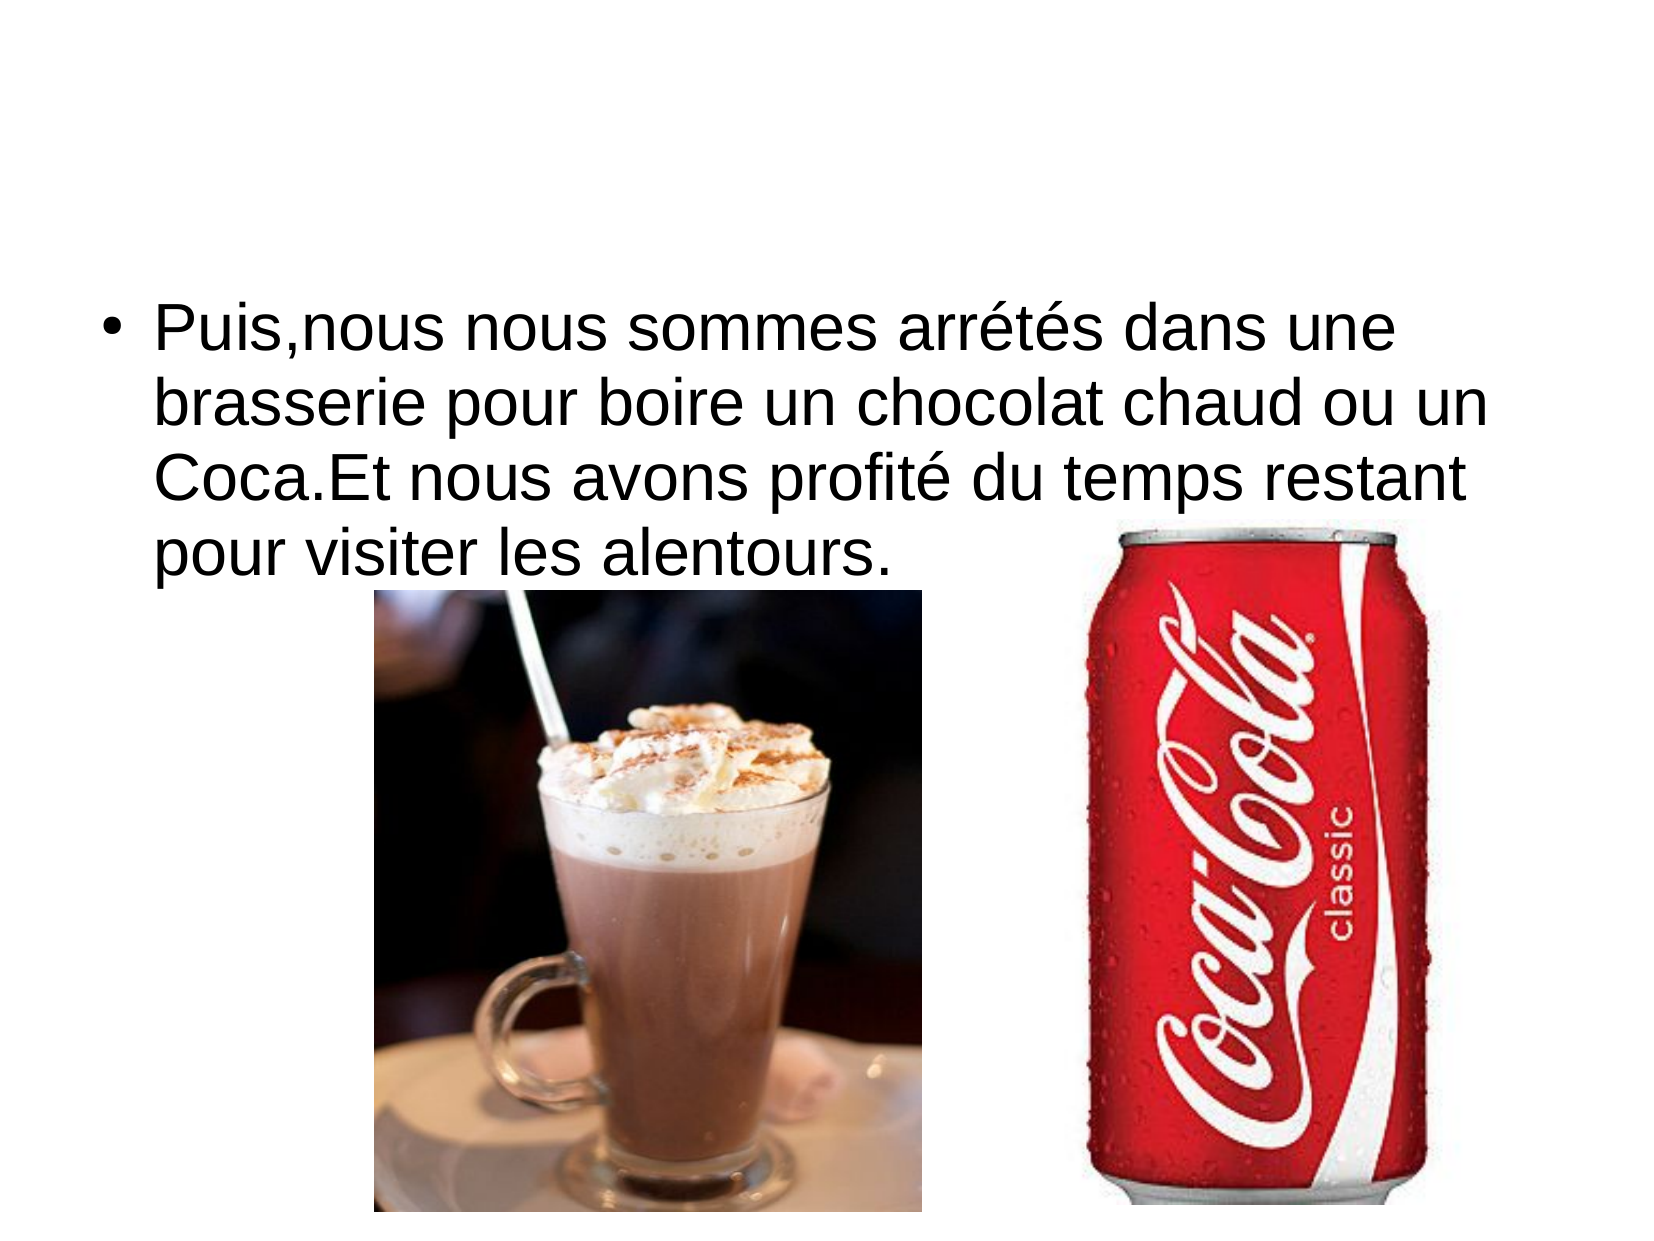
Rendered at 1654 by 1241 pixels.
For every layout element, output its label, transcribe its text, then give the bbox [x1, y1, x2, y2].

list Puis,nous nous sommes arrétés dans une brasserie pour boire un chocolat chaud ou un Coca.Et nous avons profité du temps restant pour visiter les alentours. [82, 290, 1571, 1010]
picture [980, 519, 1548, 1205]
picture [374, 590, 922, 1217]
